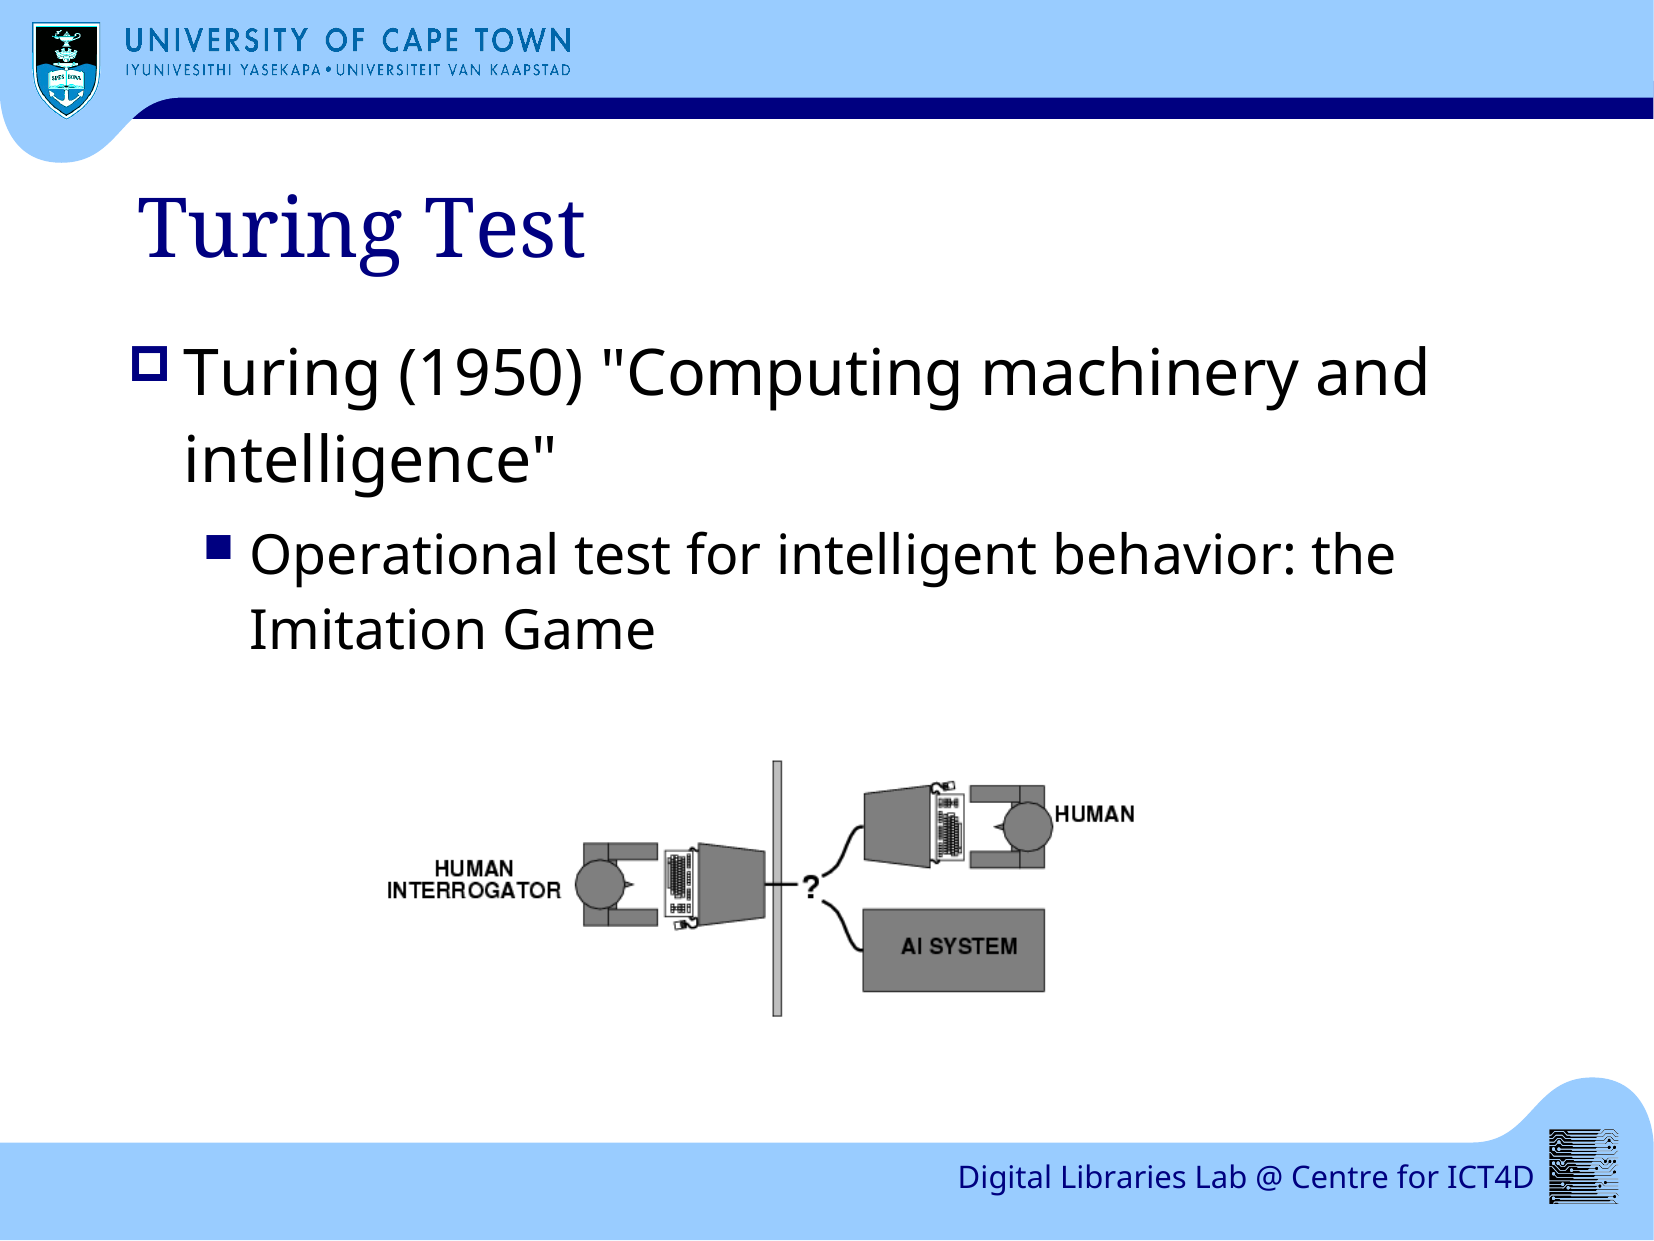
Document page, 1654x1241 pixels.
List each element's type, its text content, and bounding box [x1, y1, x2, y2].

title Turing Test [137, 155, 1598, 296]
list Turing (1950) "Computing machinery and intelligence" Operational test for intelligent behavior: the Imitation Game [128, 326, 1597, 841]
picture [32, 22, 101, 120]
picture [122, 25, 573, 78]
picture [1549, 1129, 1619, 1204]
picture [383, 758, 1142, 1021]
